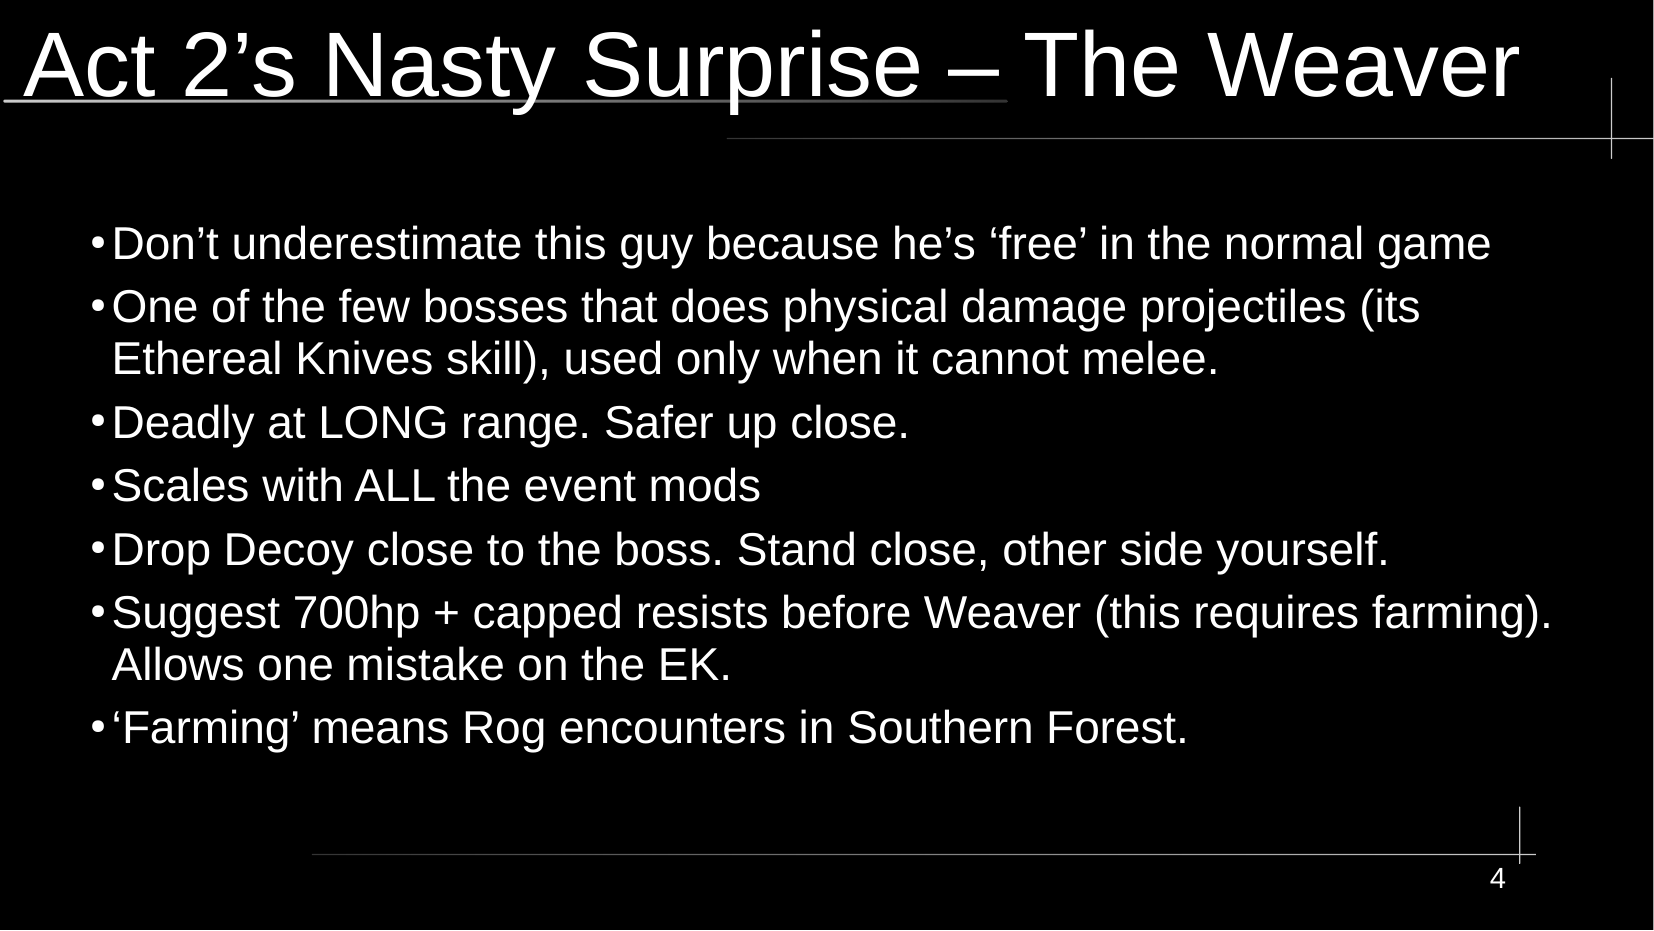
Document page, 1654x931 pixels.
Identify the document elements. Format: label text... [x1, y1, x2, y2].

list Don’t underestimate this guy because he’s ‘free’ in the normal game One of the few bosses that does physical damage projectiles (its Ethereal Knives skill), used only when it cannot melee. Deadly at LONG range. Safer up close. Scales with ALL the event mods Drop Decoy close to the boss. Stand close, other side yourself. Suggest 700hp + capped resists before Weaver (this requires farming). Allows one mistake on the EK. ‘Farming’ means Rog encounters in Southern Forest. [82, 217, 1571, 758]
title Act 2’s Nasty Surprise – The Weaver [23, 11, 1589, 119]
